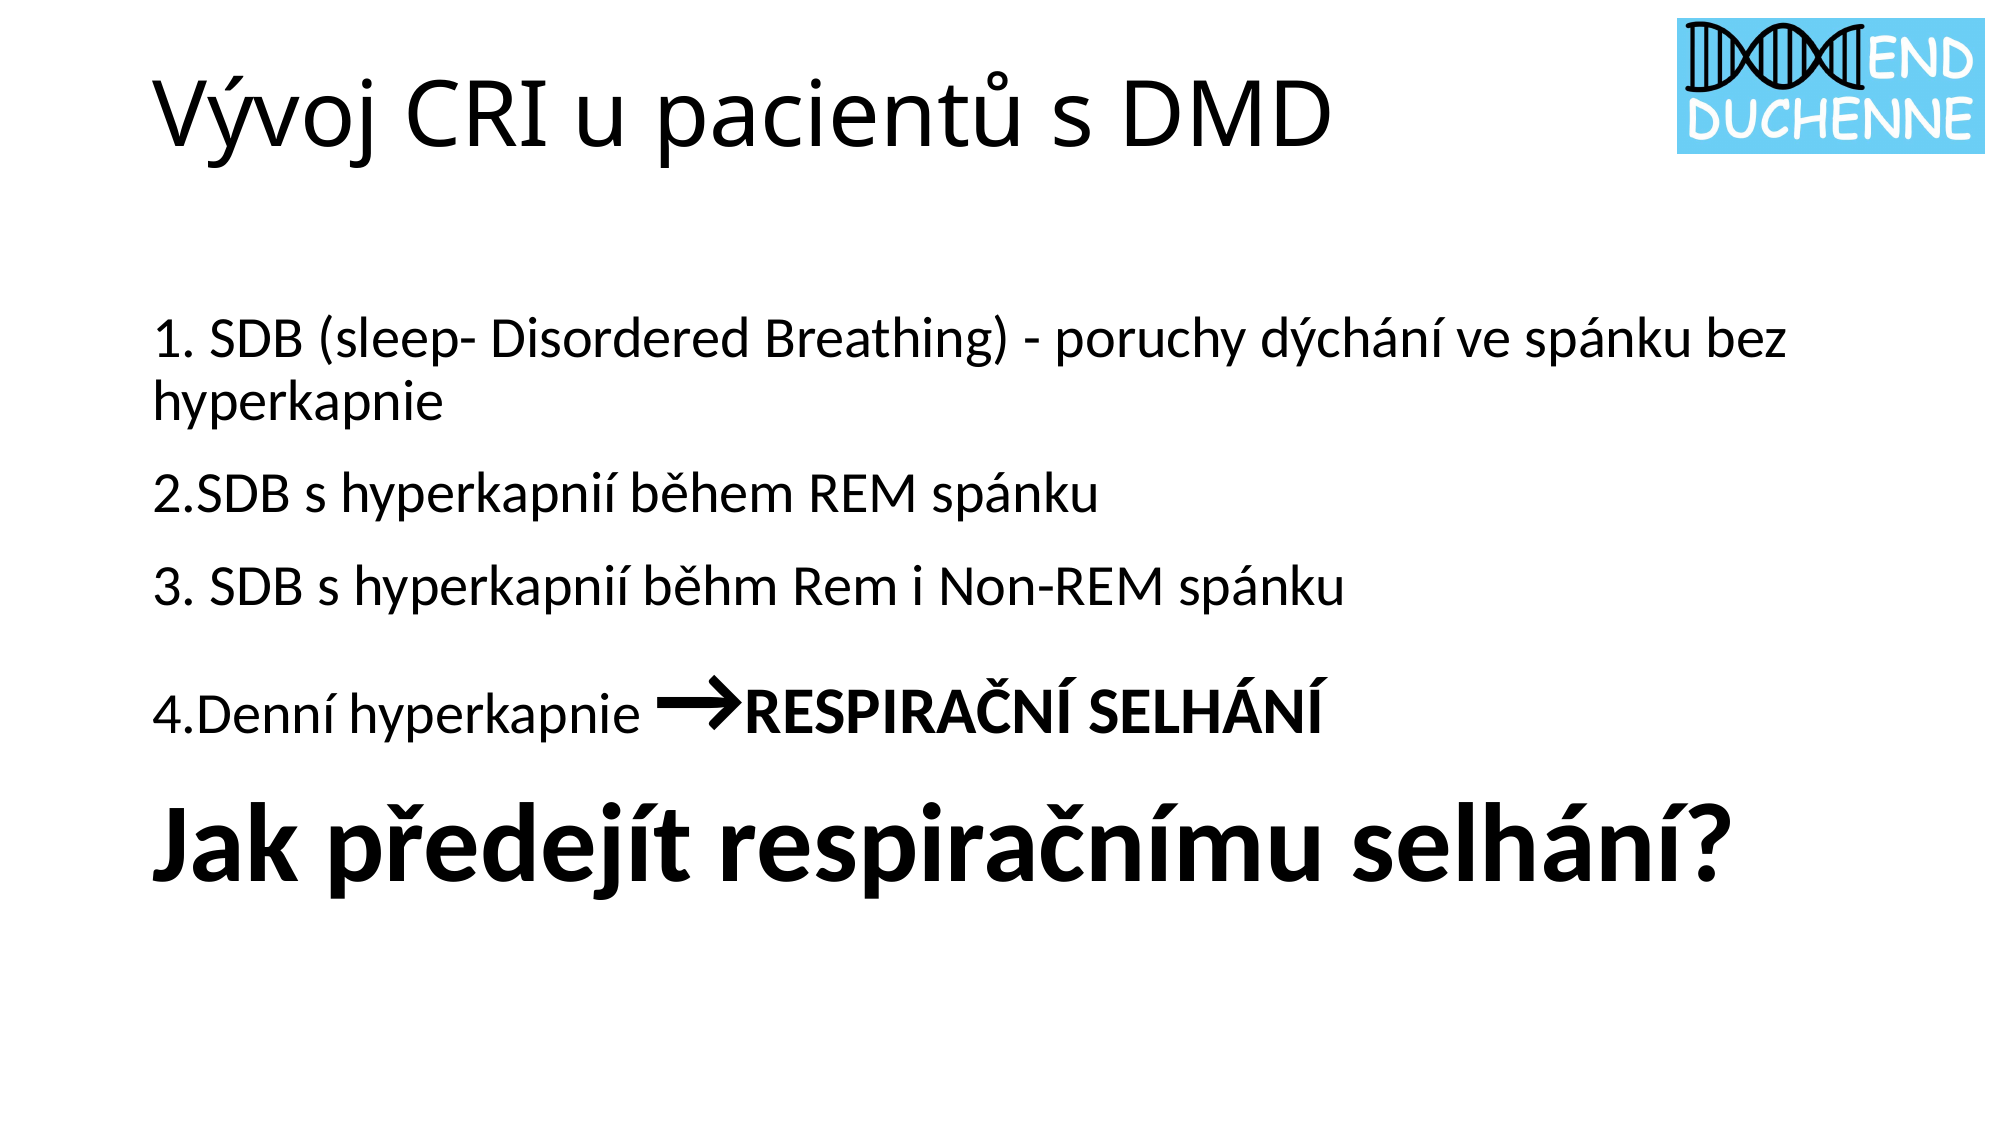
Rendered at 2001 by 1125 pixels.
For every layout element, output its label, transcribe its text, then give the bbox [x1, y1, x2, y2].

picture [1677, 18, 1985, 154]
list 1. SDB (sleep- Disordered Breathing) - poruchy dýchání ve spánku bez hyperkapnie 2.SDB s hyperkapnií během REM spánku 3. SDB s hyperkapnií běhm Rem i Non-REM spánku 4.Denní hyperkapnie →RESPIRAČNÍ SELHÁNÍ Jak předejít respiračnímu selhání? [137, 299, 1863, 1014]
title Vývoj CRI u pacientů s DMD [137, 59, 1863, 278]
